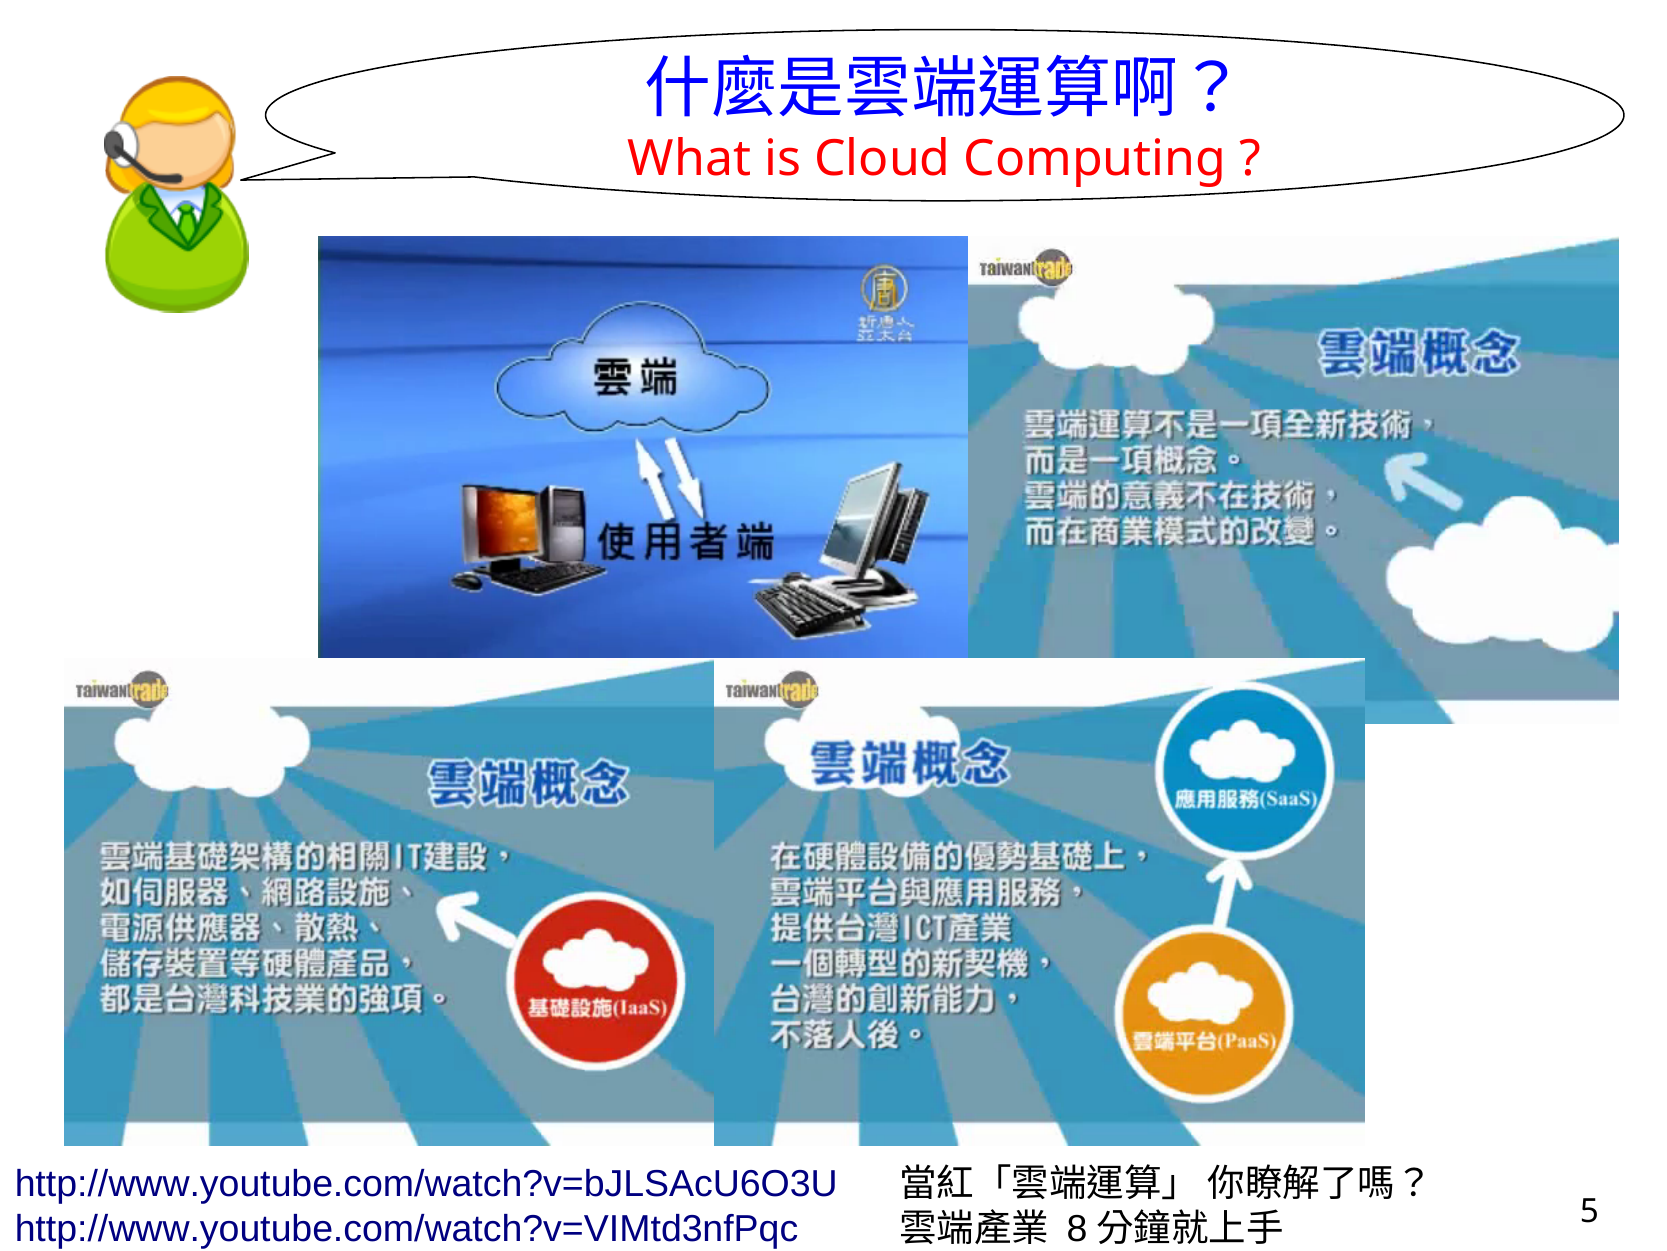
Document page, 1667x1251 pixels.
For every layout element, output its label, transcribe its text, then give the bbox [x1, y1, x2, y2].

text_box http://www.youtube.com/watch?v=bJLSAcU6O3U 當紅「雲端運算」 你瞭解了嗎？ http://www.youtube.com/watch?v=VIMtd3nfPqc 雲端產業 8分鐘就上手 [0, 1151, 1667, 1251]
text_box 什麼是雲端運算啊？ What is Cloud Computing ? [240, 29, 1624, 201]
picture [104, 76, 249, 314]
picture [64, 236, 1619, 1146]
